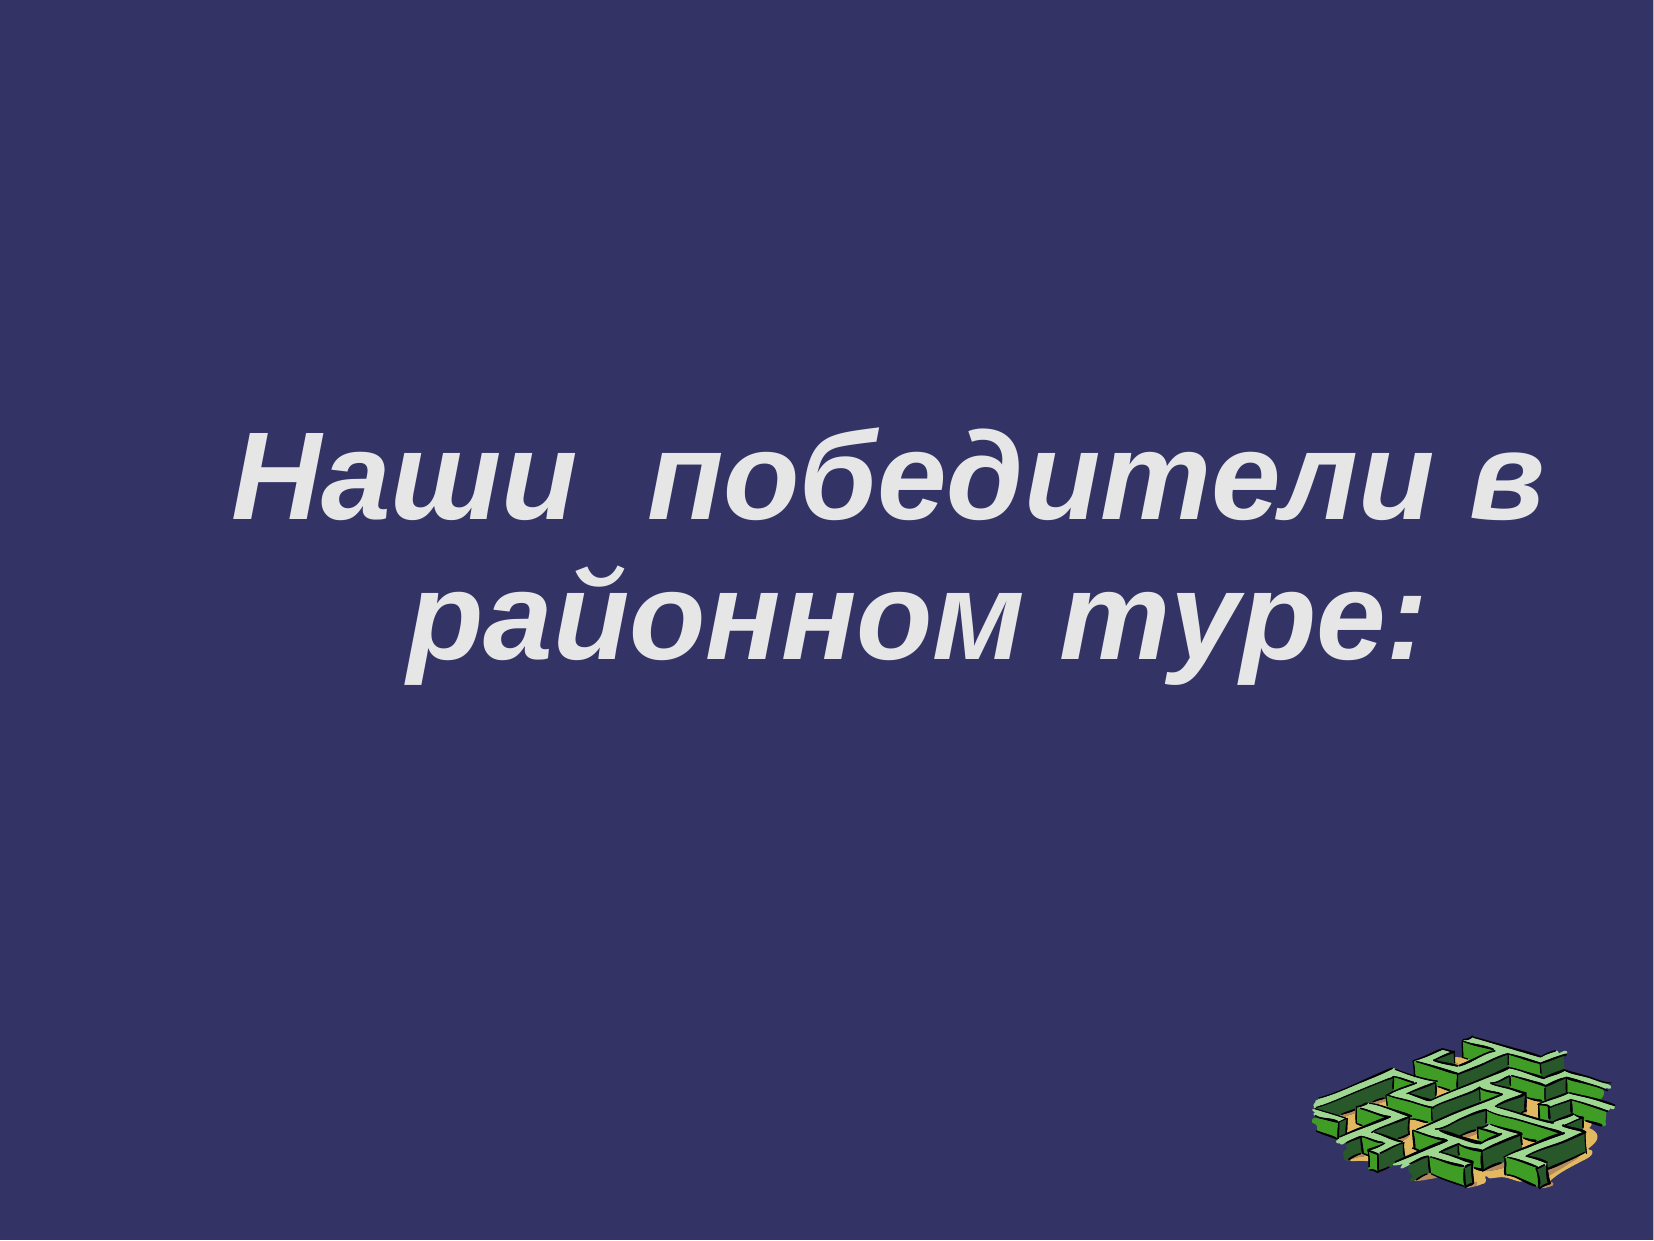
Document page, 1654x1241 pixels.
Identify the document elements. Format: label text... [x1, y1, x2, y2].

title Наши победители в районном туре: [182, 394, 1595, 699]
